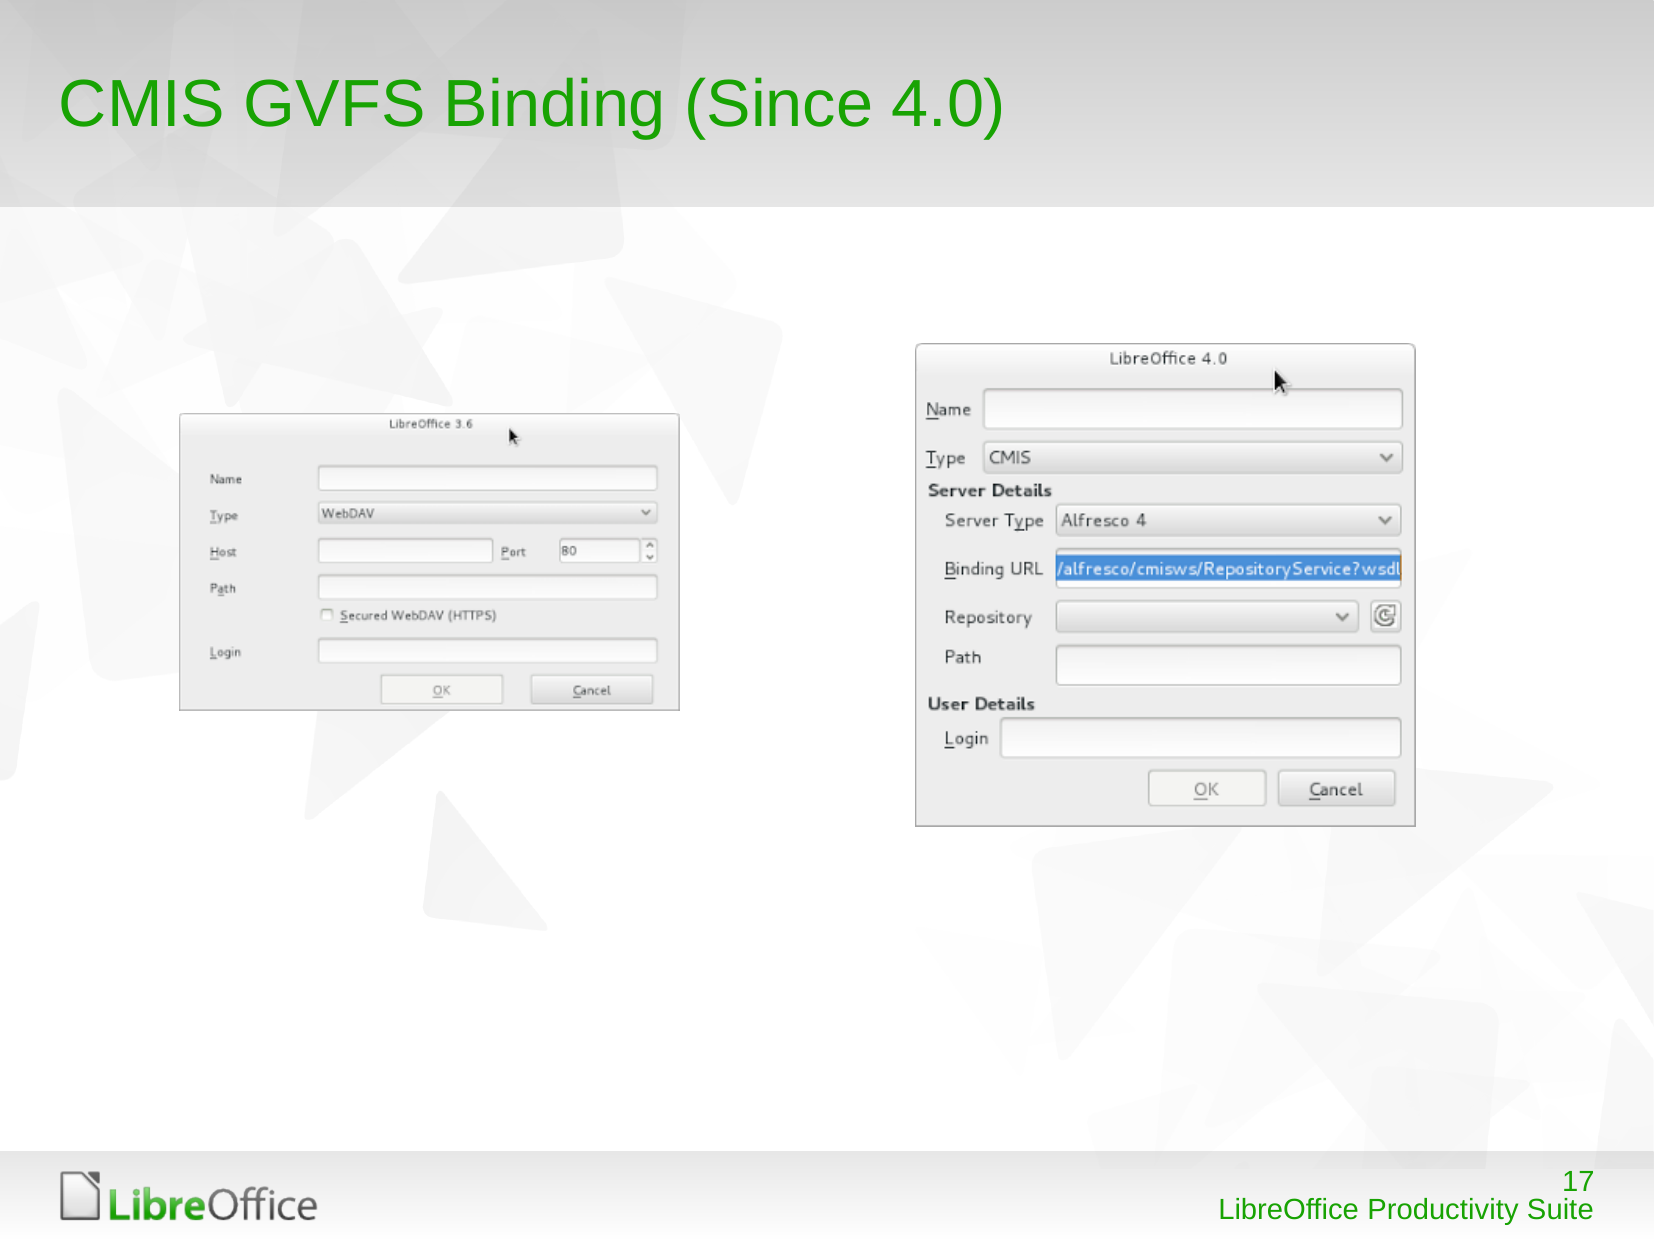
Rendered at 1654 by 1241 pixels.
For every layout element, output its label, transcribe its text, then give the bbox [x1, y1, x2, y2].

picture [0, 0, 783, 931]
picture [41, 1152, 337, 1240]
title CMIS GVFS Binding (Since 4.0) [59, 29, 1595, 178]
picture [915, 343, 1654, 1169]
